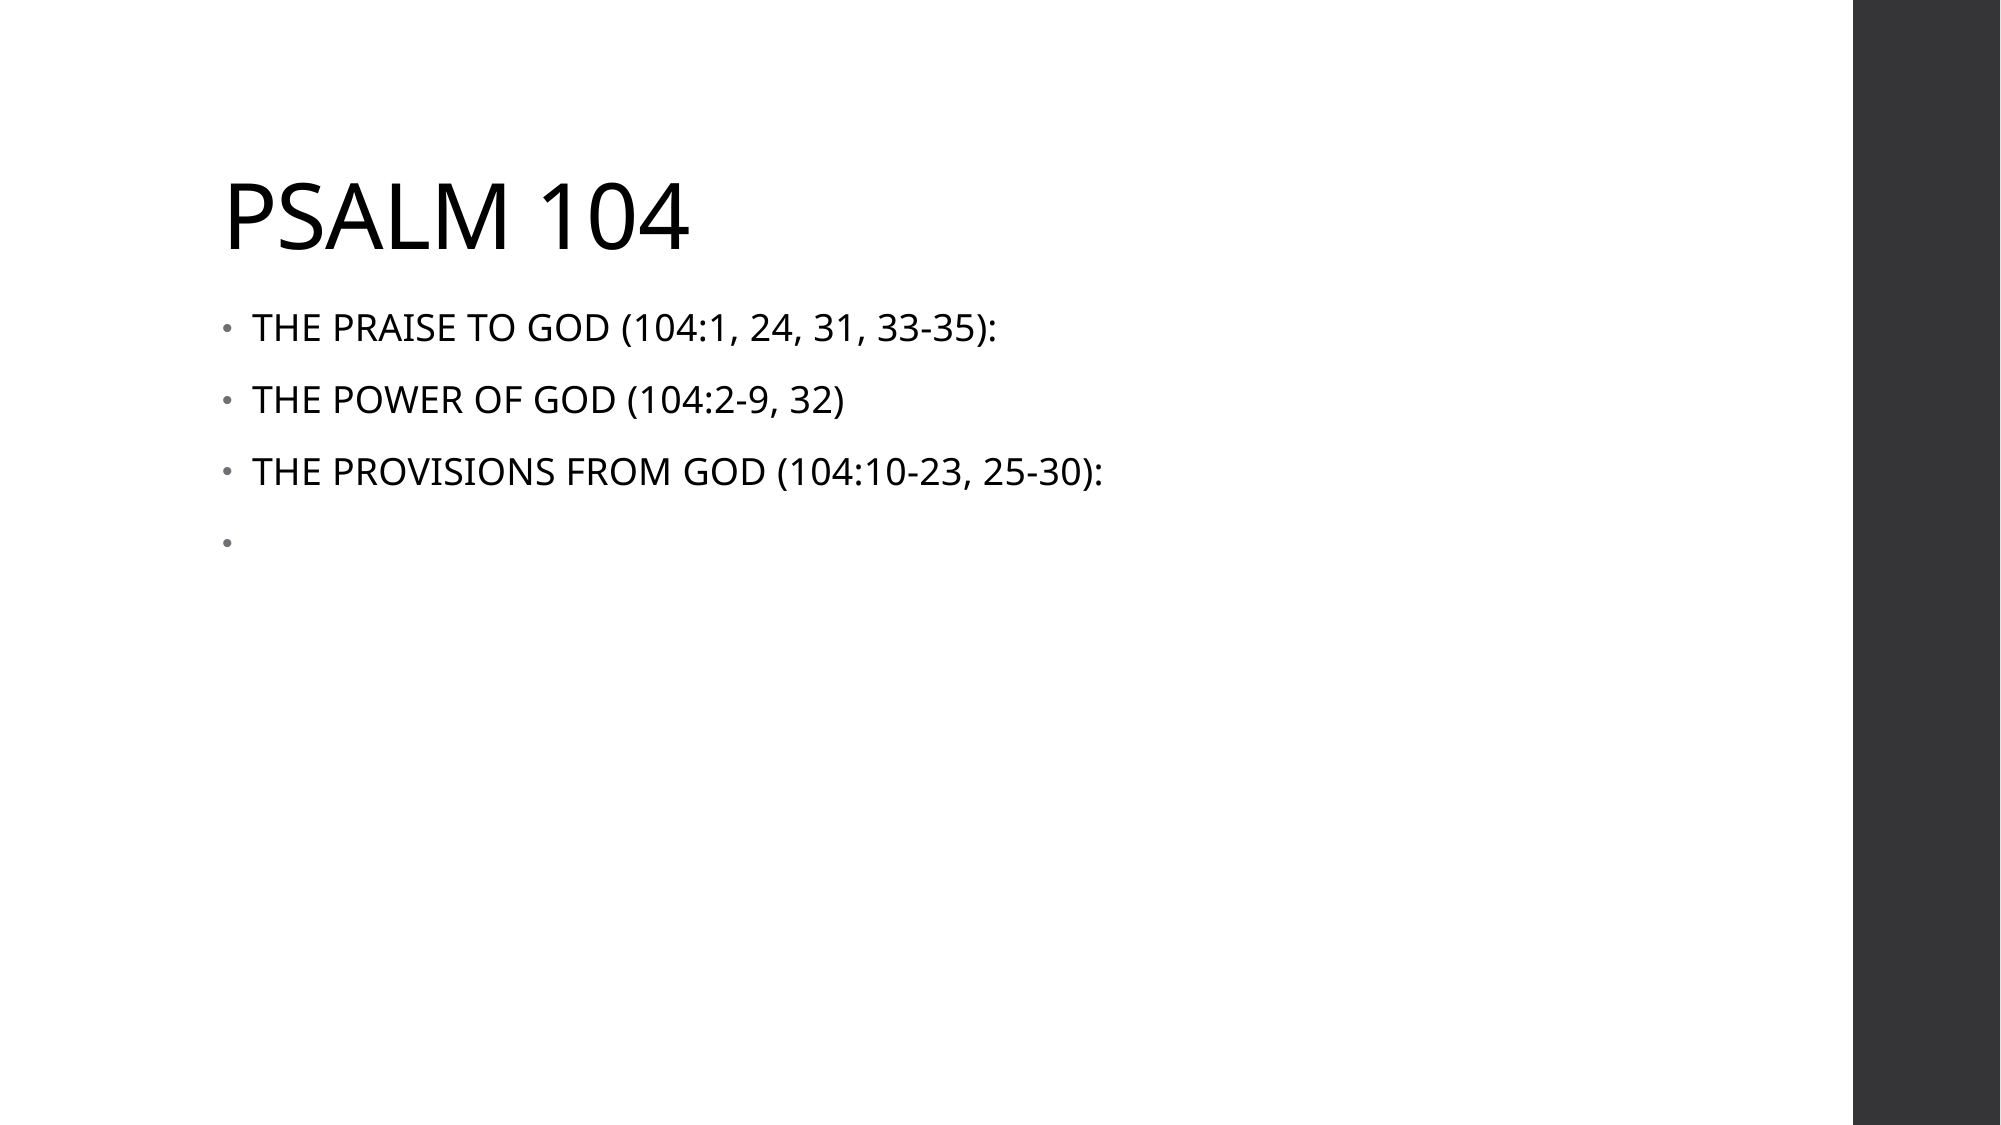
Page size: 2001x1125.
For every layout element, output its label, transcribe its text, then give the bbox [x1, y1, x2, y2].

title PSALM 104 [206, 60, 1797, 278]
list THE PRAISE TO GOD (104:1, 24, 31, 33-35): THE POWER OF GOD (104:2-9, 32) THE PROVISIONS FROM GOD (104:10-23, 25-30): [206, 299, 1617, 1014]
